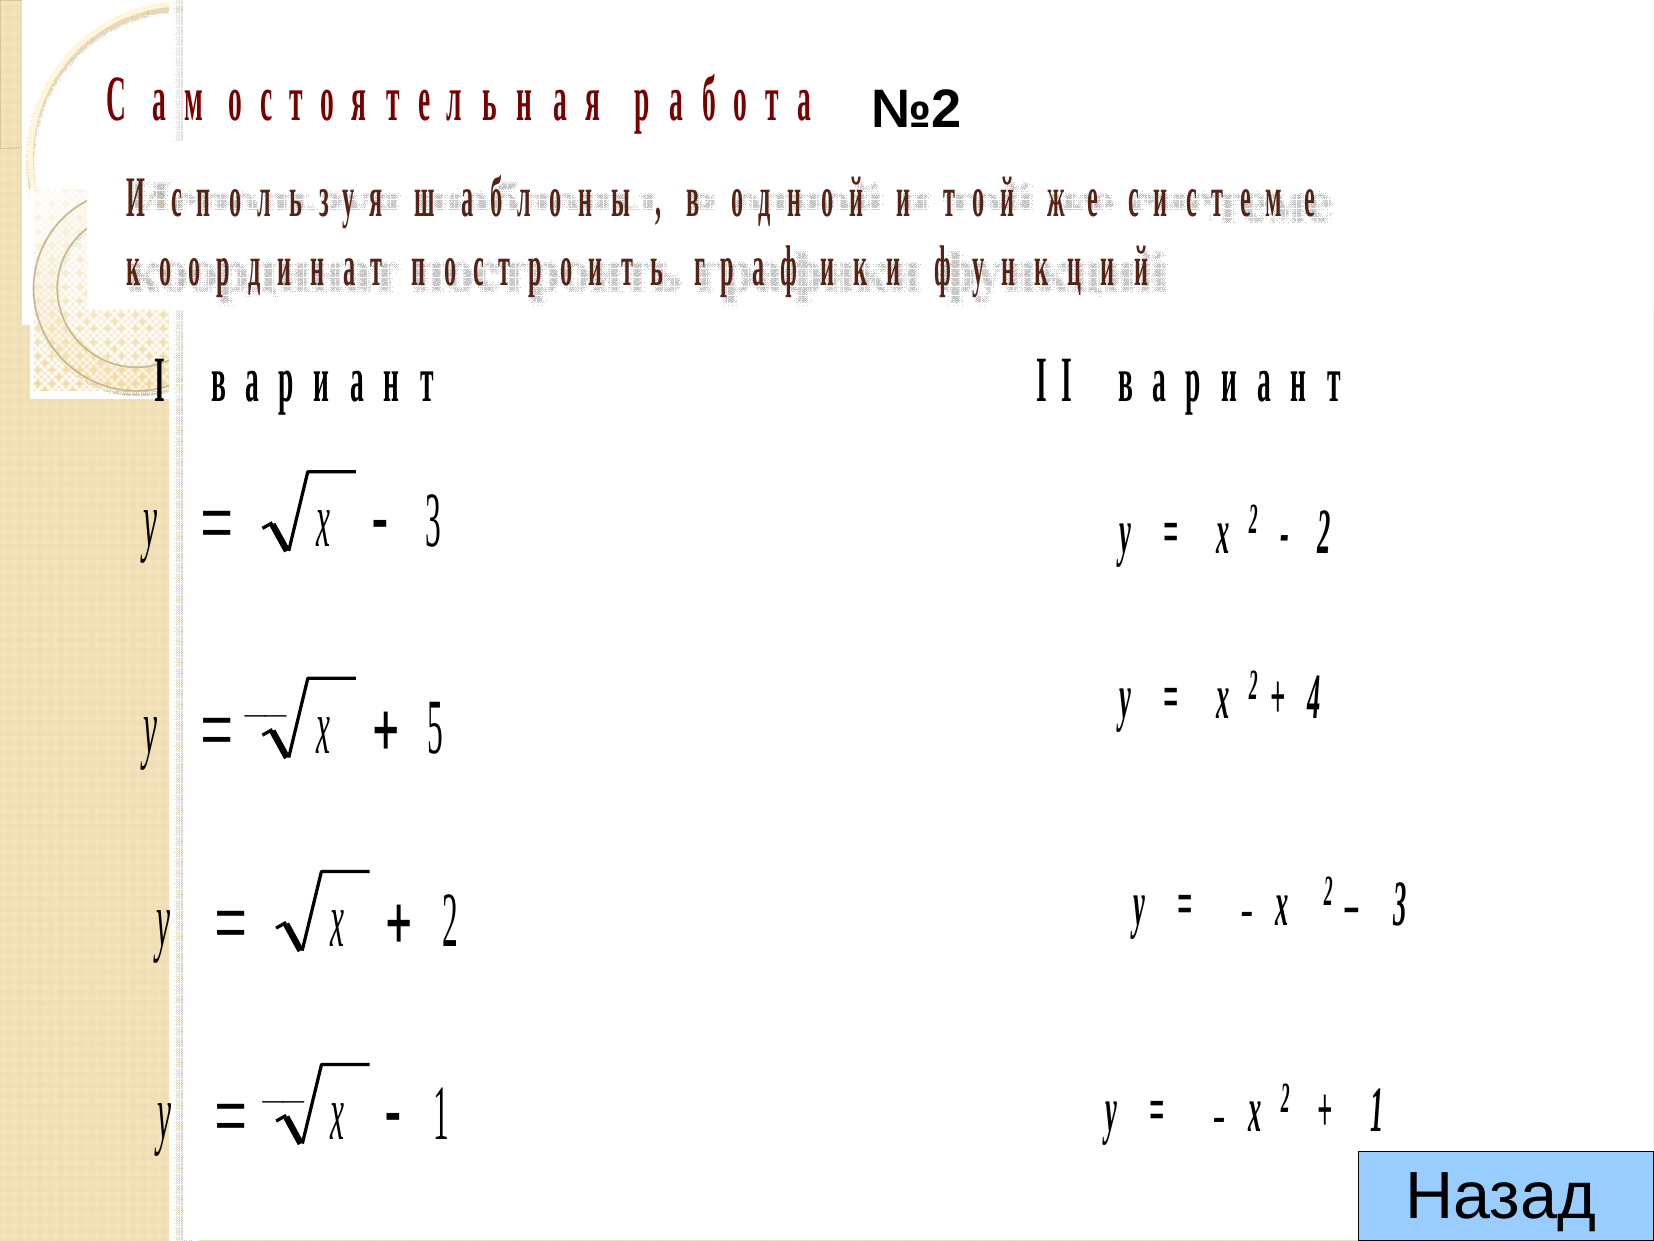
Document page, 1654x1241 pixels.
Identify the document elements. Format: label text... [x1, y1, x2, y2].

text_box __ [247, 1057, 319, 1136]
text_box __ [230, 671, 302, 731]
text_box [265, 915, 308, 1032]
text_box Назад [1358, 1151, 1654, 1241]
text_box №2 [856, 70, 1036, 148]
picture [0, 0, 1654, 1241]
